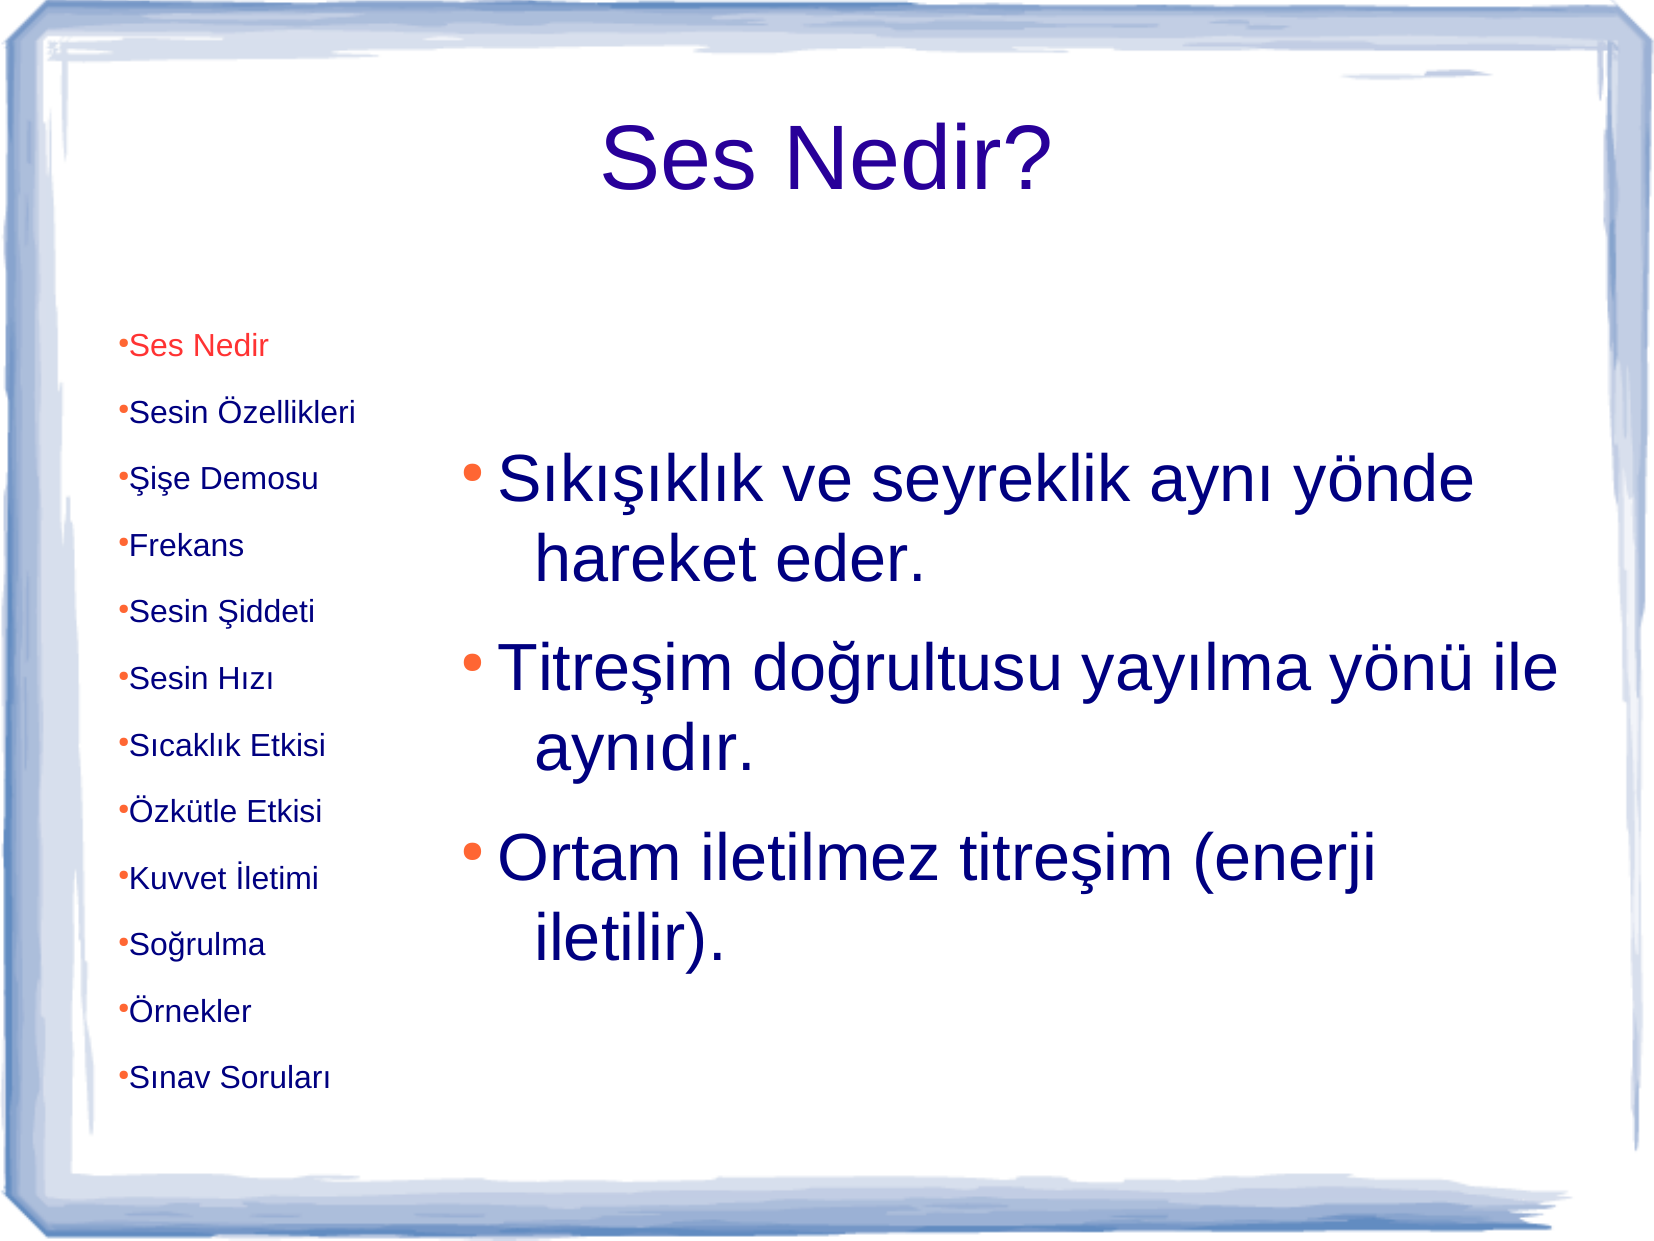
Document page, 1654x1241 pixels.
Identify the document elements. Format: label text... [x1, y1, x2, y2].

list Ses Nedir Sesin Özellikleri Şişe Demosu Frekans Sesin Şiddeti Sesin Hızı Sıcaklık Etkisi Özkütle Etkisi Kuvvet İletimi Soğrulma Örnekler Sınav Soruları [118, 324, 438, 1097]
list Sıkışıklık ve seyreklik aynı yönde hareket eder. Titreşim doğrultusu yayılma yönü ile aynıdır. Ortam iletilmez titreşim (enerji iletilir). [460, 324, 1572, 1004]
title Ses Nedir? [82, 49, 1571, 257]
